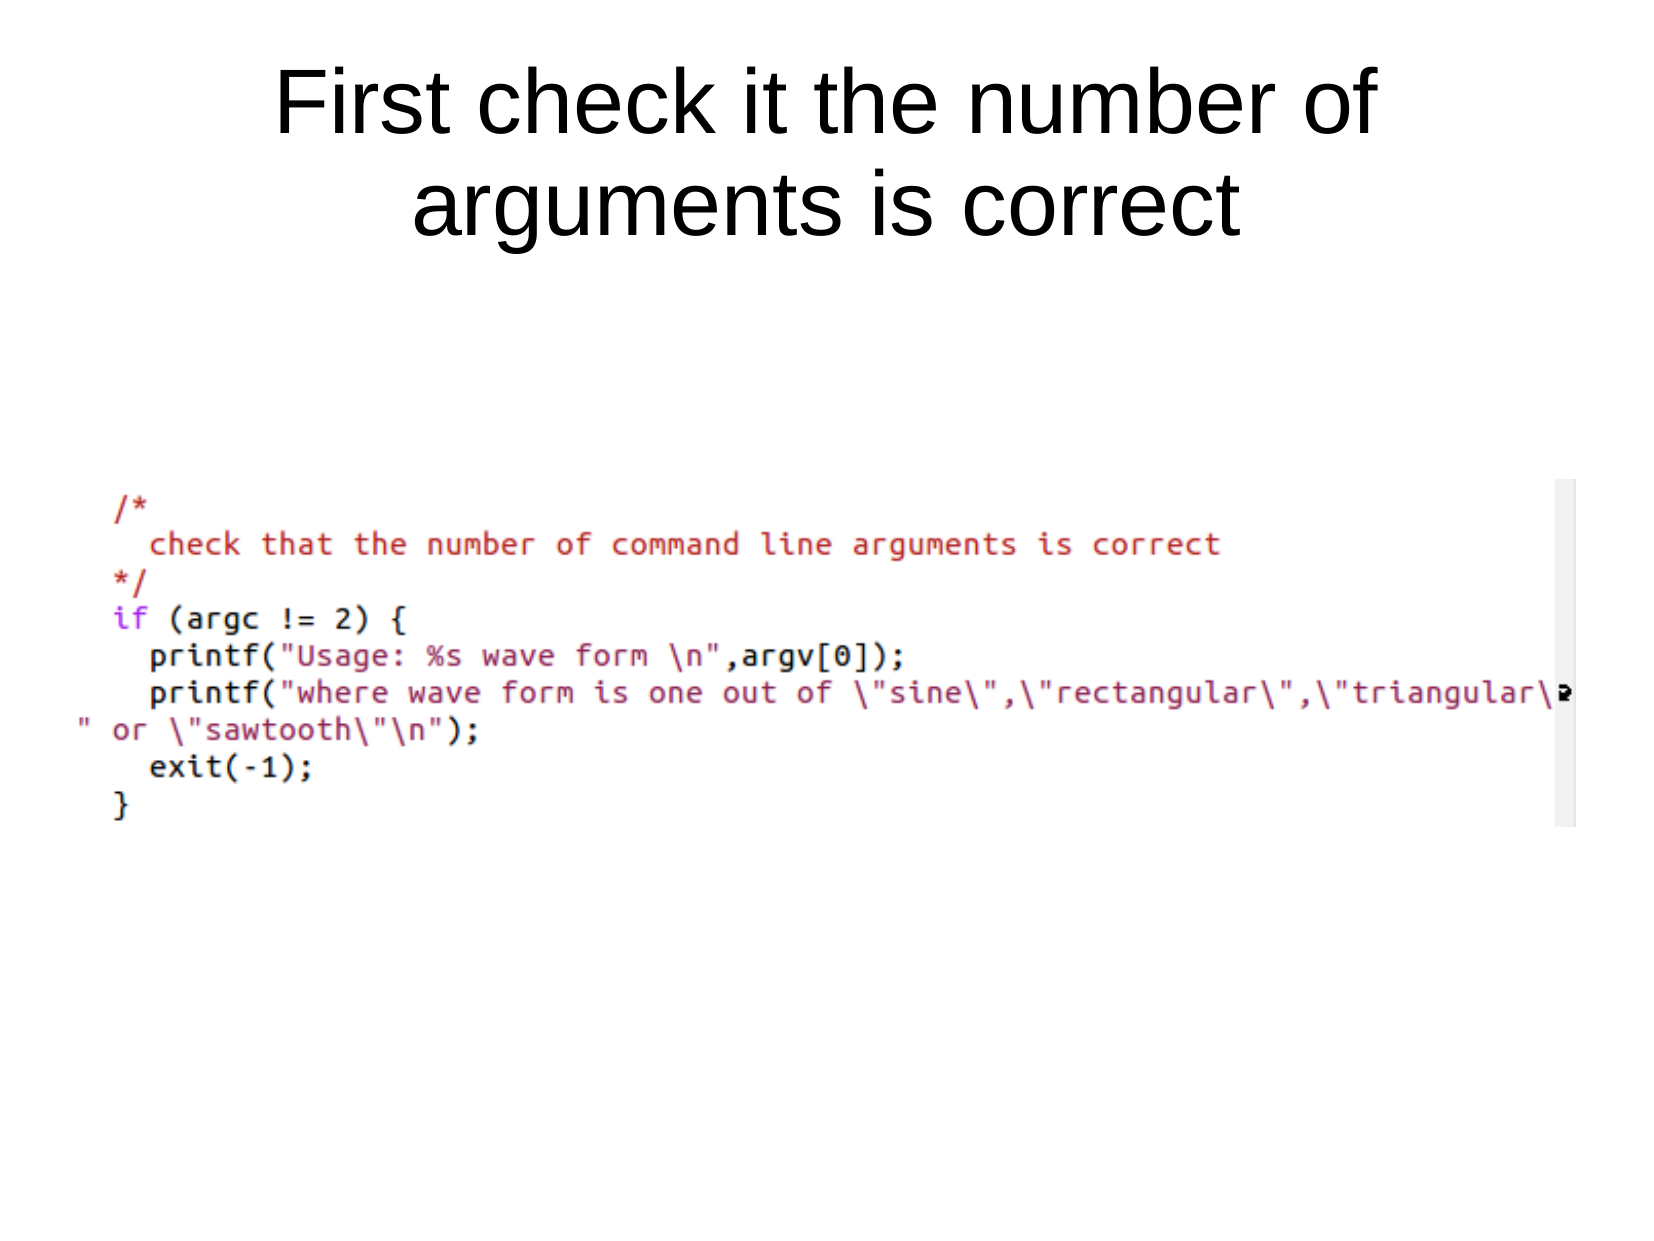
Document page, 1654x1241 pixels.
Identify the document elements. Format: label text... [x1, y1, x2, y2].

title First check it the number of arguments is correct [82, 49, 1571, 257]
picture [78, 479, 1576, 827]
